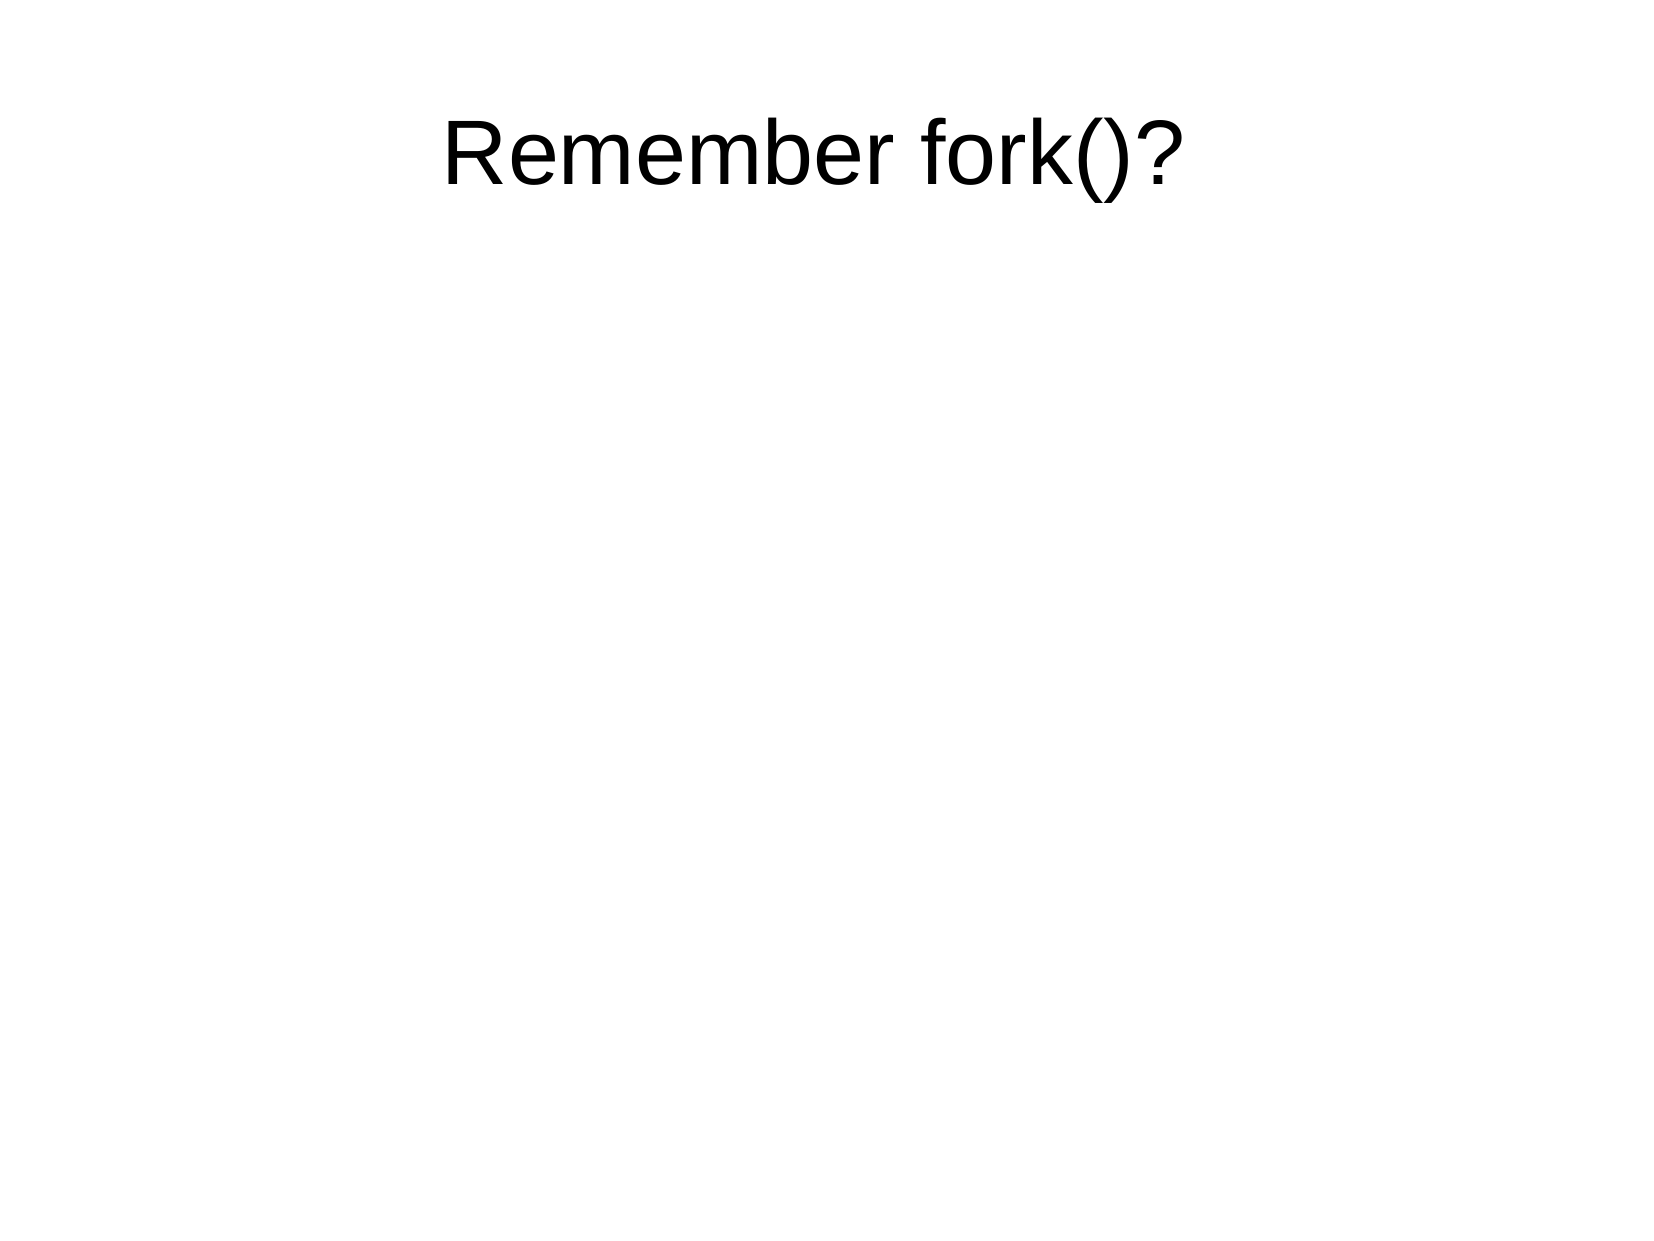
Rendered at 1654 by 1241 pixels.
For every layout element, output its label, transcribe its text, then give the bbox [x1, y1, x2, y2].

title Remember fork()? [82, 49, 1571, 257]
